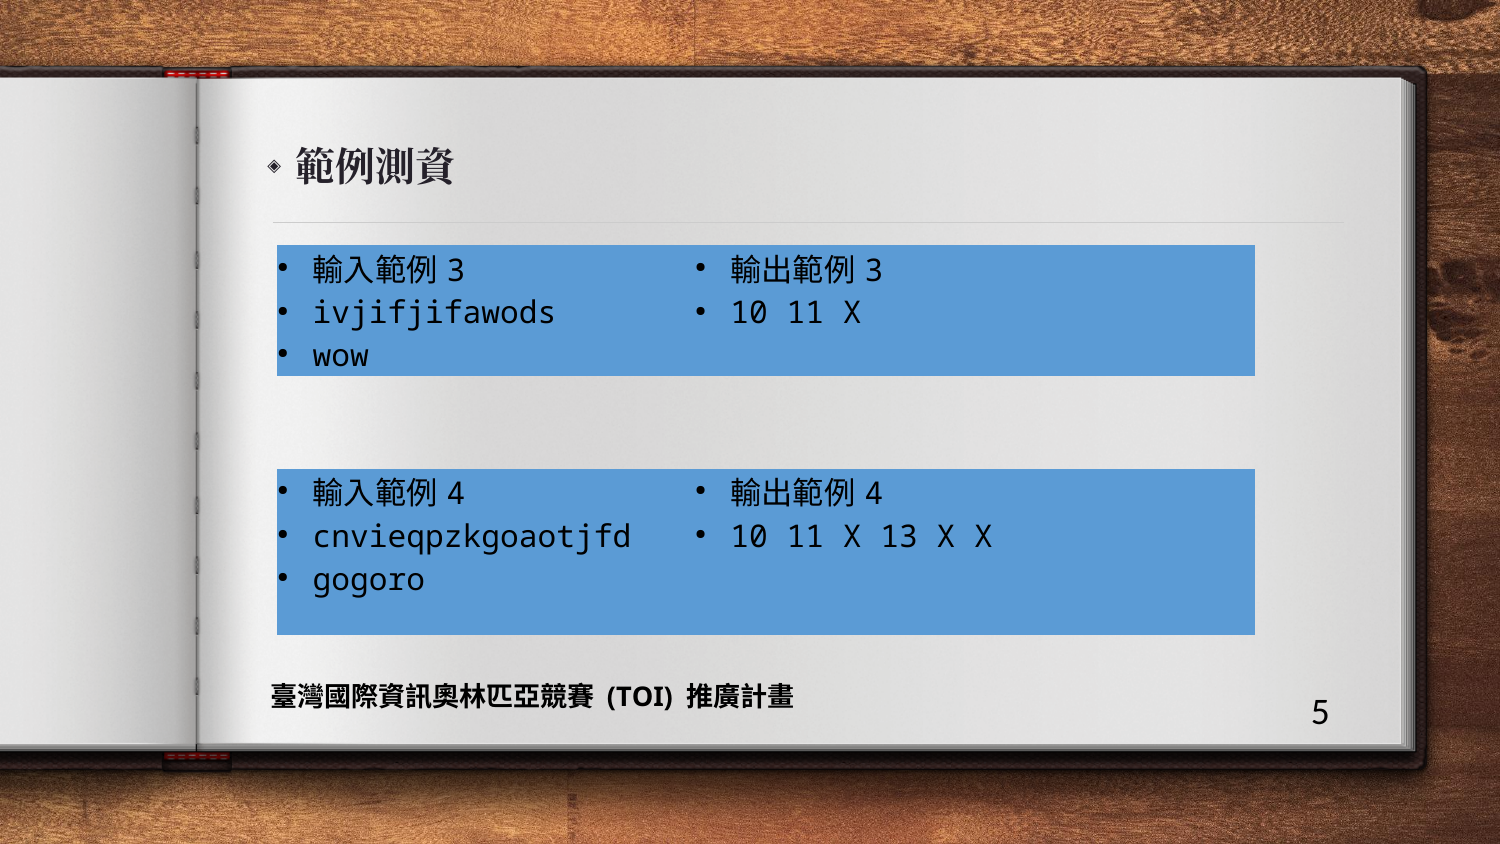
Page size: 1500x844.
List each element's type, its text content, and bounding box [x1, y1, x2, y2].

table_header 輸入範例3 ivjifjifawods wow [277, 245, 695, 376]
table_header 輸入範例4 cnvieqpzkgoaotjfd gogoro [277, 469, 695, 635]
list 範例測資 [252, 126, 1194, 205]
table_header 輸出範例4 10 11 X 13 X X [695, 469, 1255, 635]
table_header 輸出範例3 10 11 X [695, 245, 1255, 376]
text_box [1295, 672, 1386, 737]
